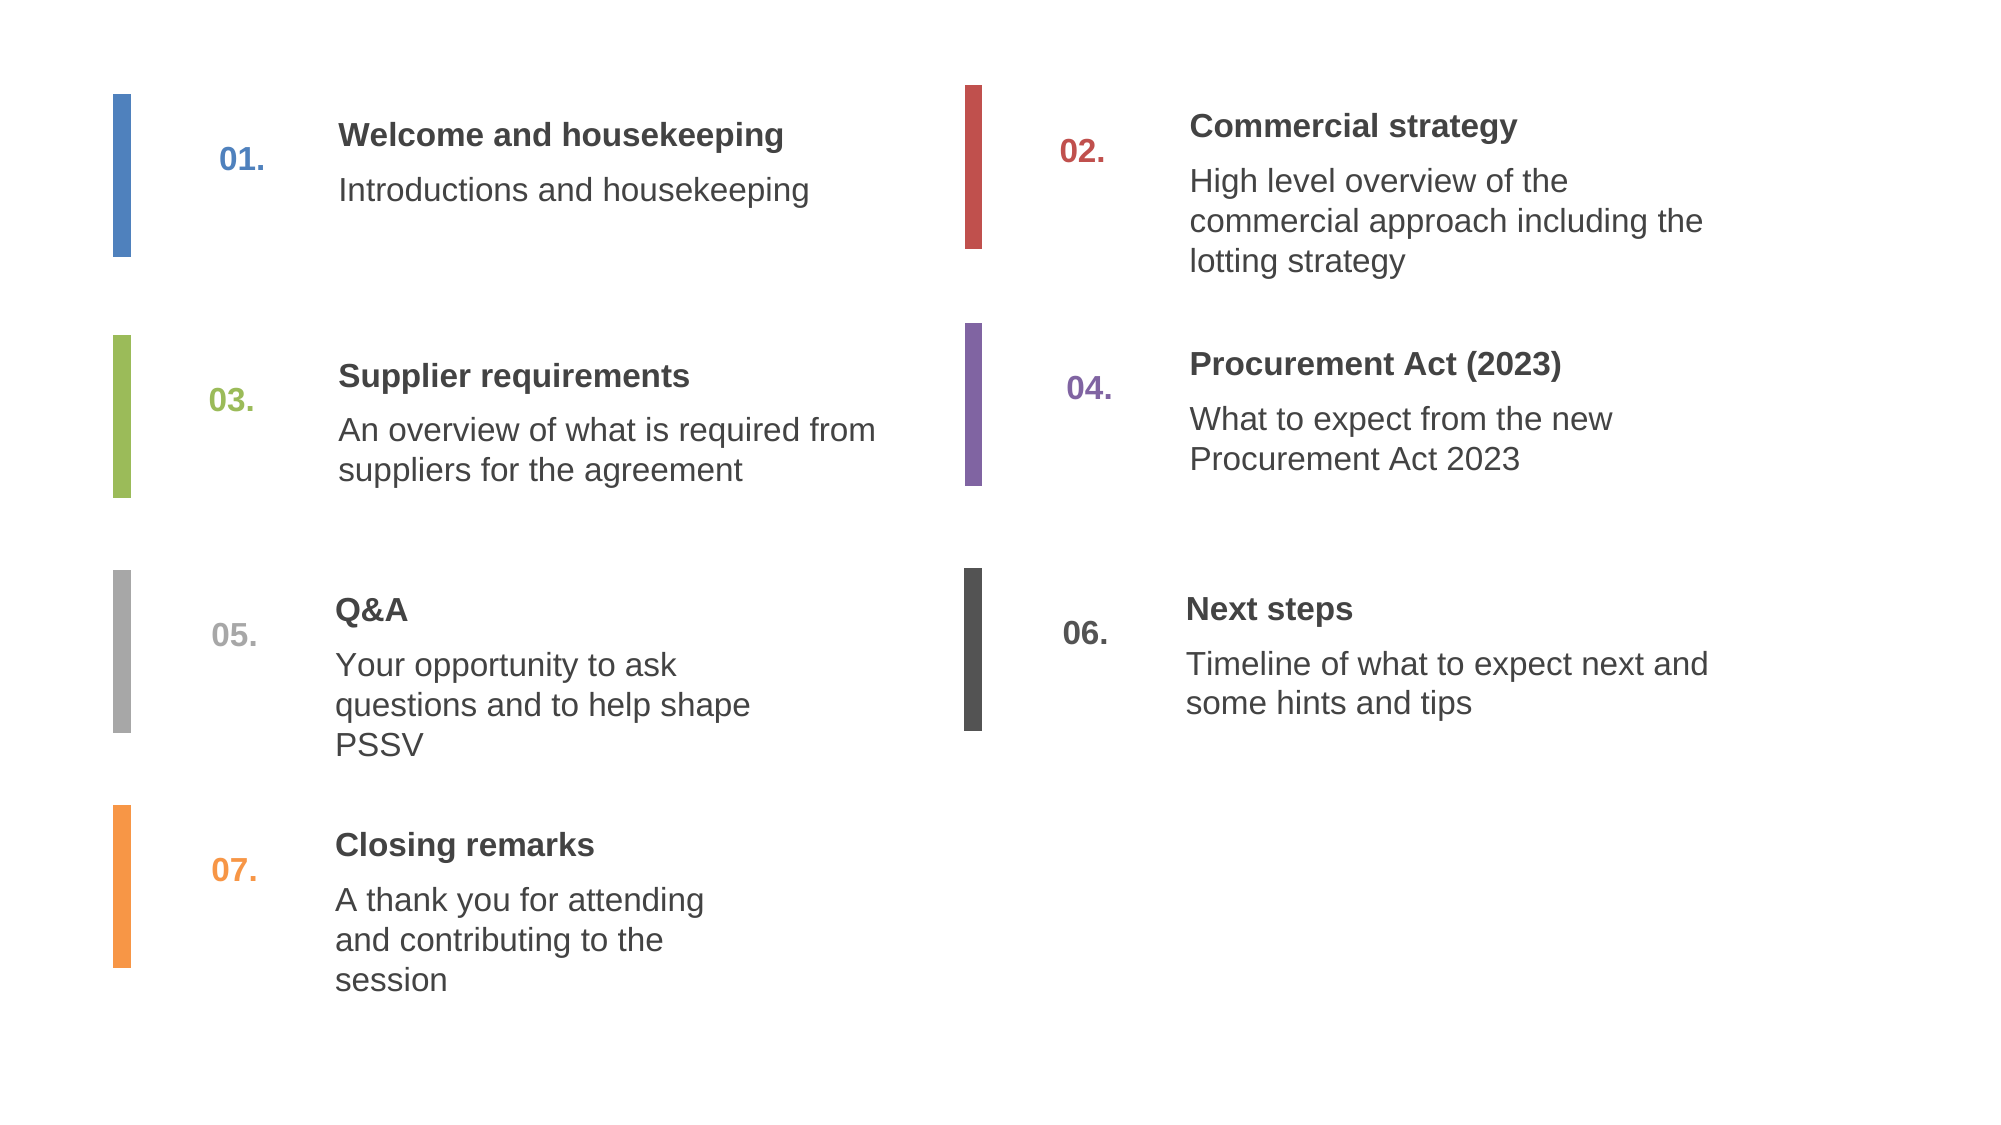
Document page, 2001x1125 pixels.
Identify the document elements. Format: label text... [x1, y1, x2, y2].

text_box [113, 805, 131, 968]
text_box Commercial strategy [1183, 100, 1787, 147]
text_box Welcome and housekeeping [332, 109, 941, 156]
text_box What to expect from the new Procurement Act 2023 [1183, 394, 1743, 481]
text_box Your opportunity to ask questions and to help shape PSSV [329, 640, 776, 768]
text_box Introductions and housekeeping [332, 165, 926, 212]
text_box High level overview of the commercial approach including the lotting strategy [1183, 156, 1743, 324]
text_box 07. [175, 844, 294, 891]
text_box Next steps [1180, 583, 1774, 630]
text_box Procurement Act (2023) [1183, 338, 1787, 426]
text_box 05. [175, 609, 294, 656]
text_box [113, 94, 131, 257]
text_box Supplier requirements [332, 350, 926, 437]
text_box Closing remarks [329, 820, 923, 867]
text_box [113, 570, 131, 733]
text_box An overview of what is required from suppliers for the agreement [332, 405, 892, 492]
text_box 04. [1030, 363, 1149, 410]
text_box A thank you for attending and contributing to the session [329, 875, 776, 1003]
text_box Timeline of what to expect next and some hints and tips [1180, 638, 1788, 726]
text_box Q&A [329, 585, 923, 632]
text_box 06. [1026, 608, 1145, 655]
text_box 01. [183, 134, 302, 181]
text_box 03. [174, 374, 289, 421]
text_box [113, 335, 131, 498]
text_box [964, 568, 982, 731]
text_box [965, 323, 982, 486]
text_box [965, 85, 982, 249]
text_box 02. [1027, 125, 1139, 172]
